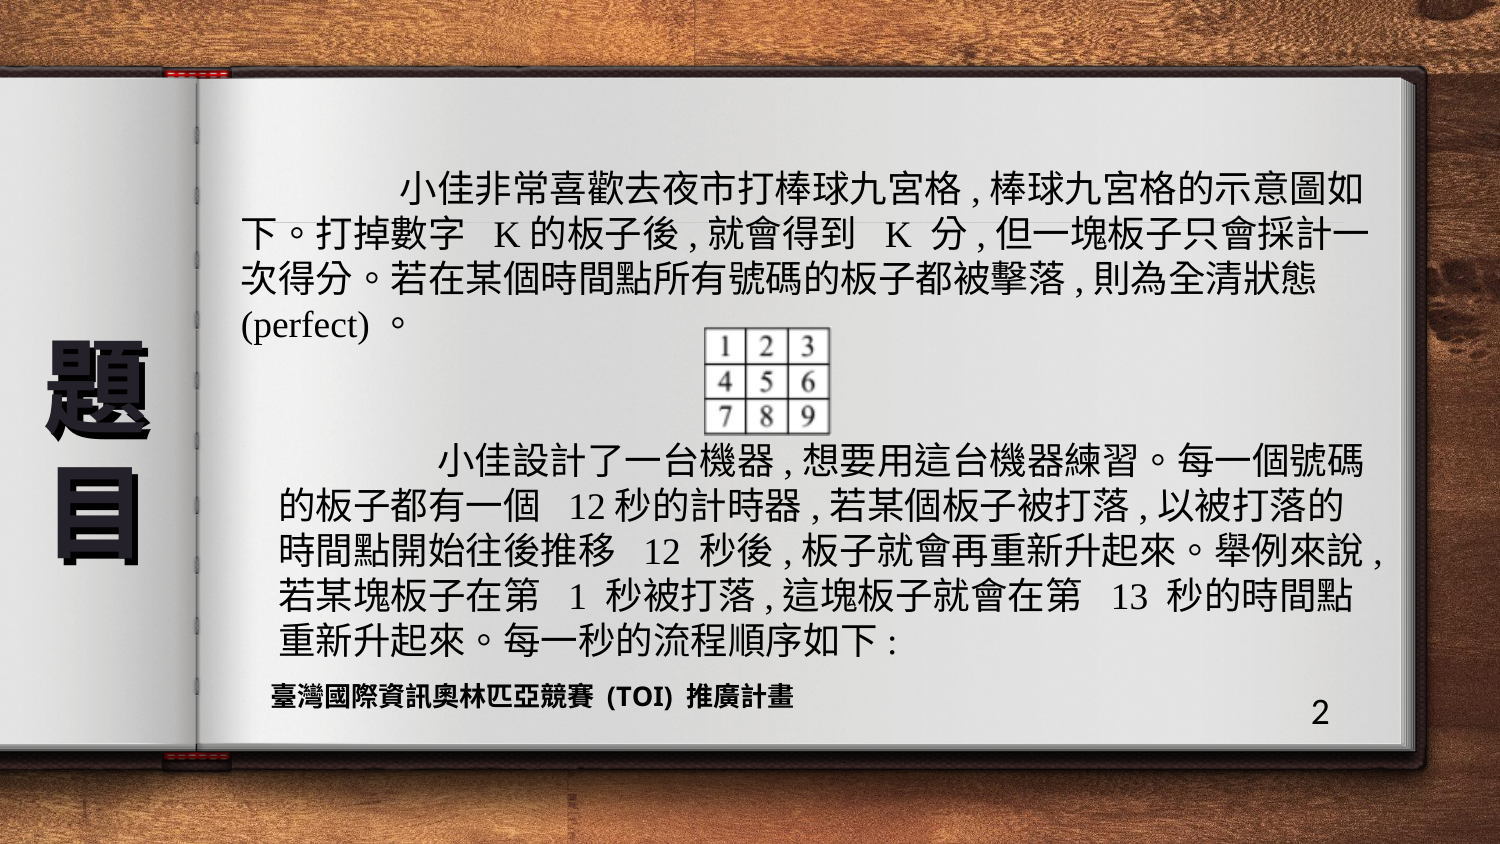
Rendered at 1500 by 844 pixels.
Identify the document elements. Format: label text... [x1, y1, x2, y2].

picture [704, 326, 832, 430]
title 題 目 [28, 306, 210, 552]
text_box [1295, 672, 1386, 737]
text_box 小佳非常喜歡去夜市打棒球九宮格,棒球九宮格的示意圖如下。打掉數字 K的板子後,就會得到 K 分,但一塊板子只會採計一次得分。若在某個時間點所有號碼的板子都被擊落,則為全清狀態 (perfect)。 [226, 157, 1402, 352]
text_box 小佳設計了一台機器,想要用這台機器練習。每一個號碼的板子都有一個 12秒的計時器,若某個板子被打落,以被打落的時間點開始往後推移 12 秒後,板子就會再重新升起來。舉例來說,若某塊板子在第 1 秒被打落,這塊板子就會在第 13 秒的時間點重新升起來。每一秒的流程順序如下: [263, 430, 1386, 670]
